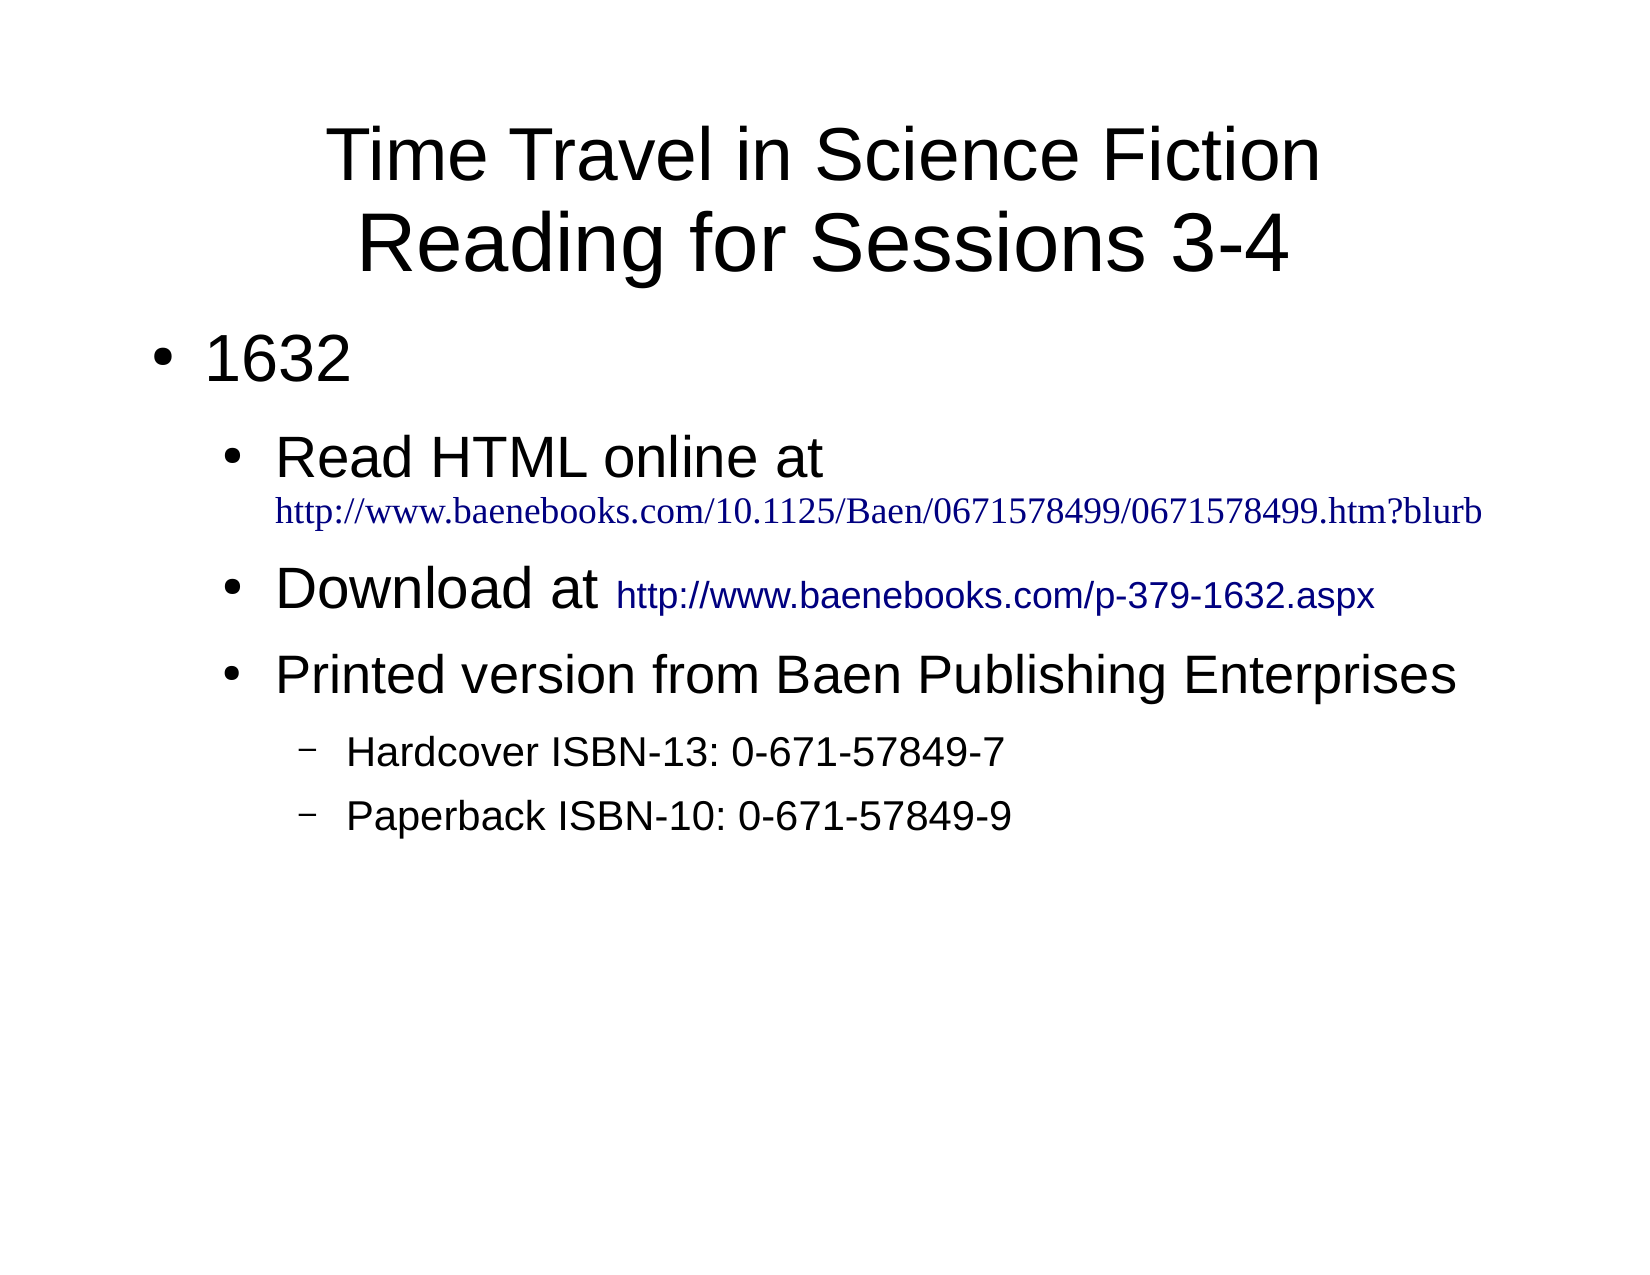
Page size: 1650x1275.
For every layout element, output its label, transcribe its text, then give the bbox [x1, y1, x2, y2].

title Time Travel in Science Fiction Reading for Sessions 3-4 [134, 99, 1515, 303]
list 1632 Read HTML online at http://www.baenebooks.com/10.1125/Baen/0671578499/0671578499.htm?blurb Download at http://www.baenebooks.com/p-379-1632.aspx Printed version from Baen Publishing Enterprises Hardcover ISBN-13: 0-671-57849-7 Paperback ISBN-10: 0-671-57849-9 [133, 320, 1514, 1275]
